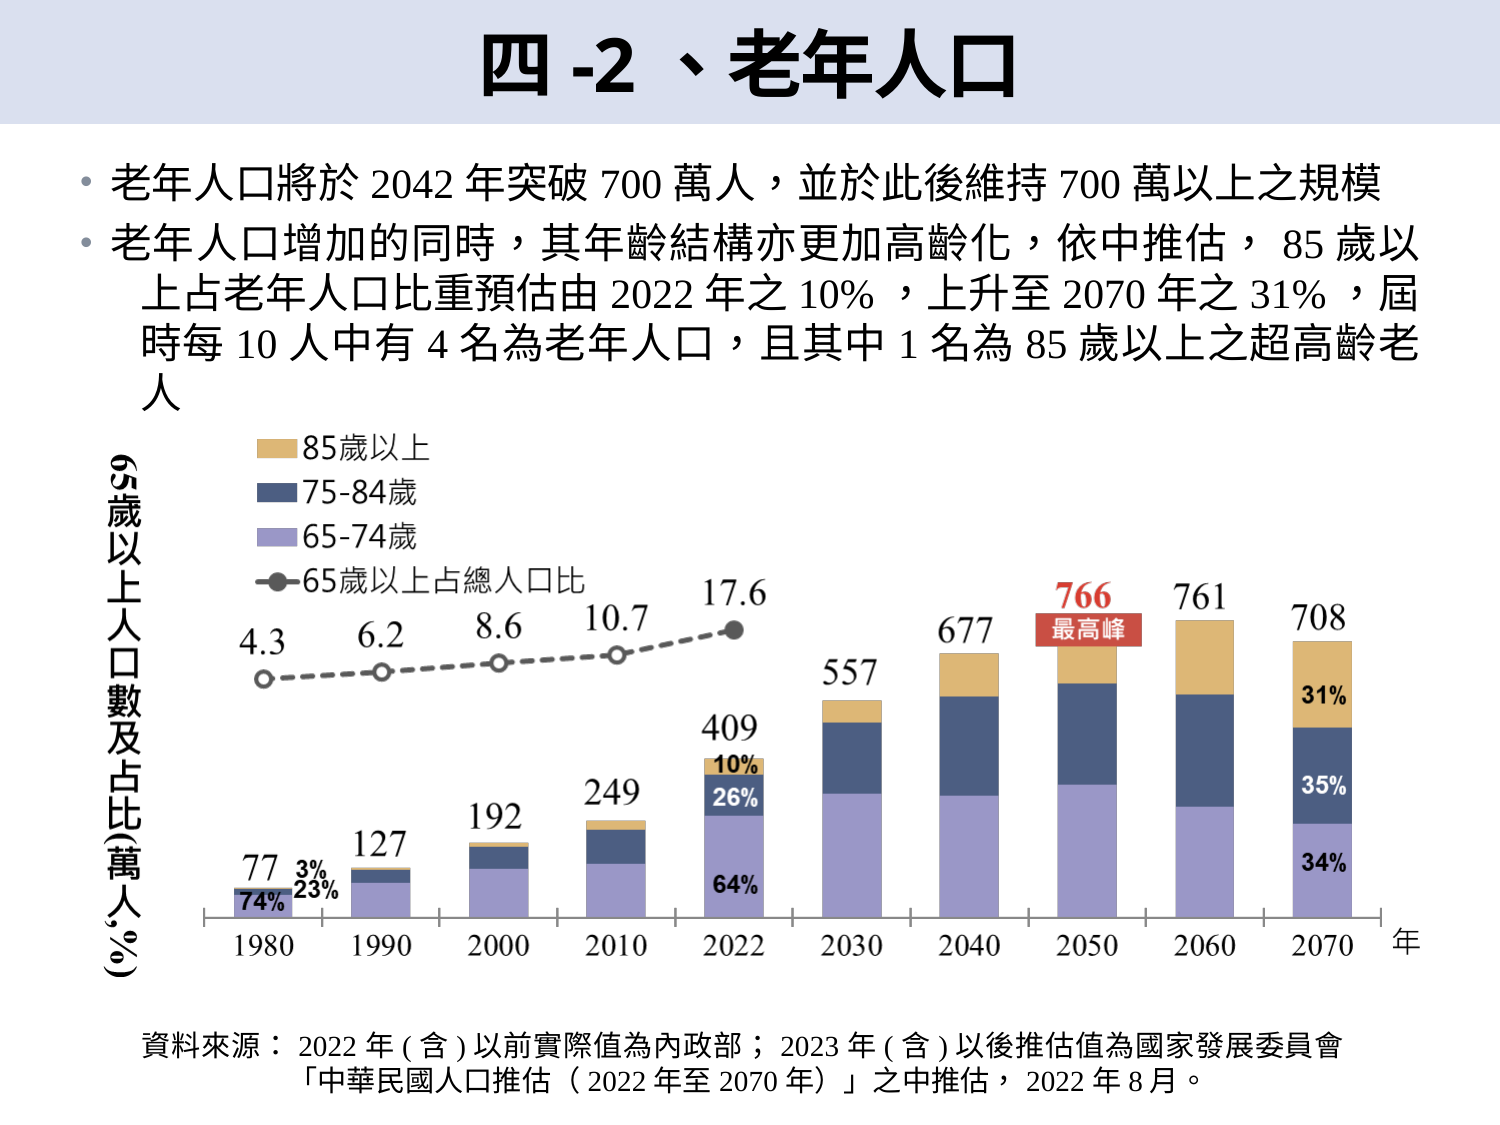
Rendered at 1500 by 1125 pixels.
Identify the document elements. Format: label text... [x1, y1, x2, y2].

picture [88, 420, 1462, 977]
text_box 資料來源：2022年(含)以前實際值為內政部；2023年(含)以後推估值為國家發展委員會「中華民國人口推估（2022年至2070年）」之中推估，2022年8月。 [126, 1019, 1360, 1106]
text_box 老年人口將於2042年突破700萬人，並於此後維持700萬以上之規模 老年人口增加的同時，其年齡結構亦更加高齡化，依中推估，85歲以上占老年人口比重預估由2022年之10%，上升至2070年之31%，屆時每10人中有4名為老年人口，且其中1名為85歲以上之超高齡老人 [64, 149, 1436, 409]
title 四-2、老年人口 [0, 0, 1500, 125]
